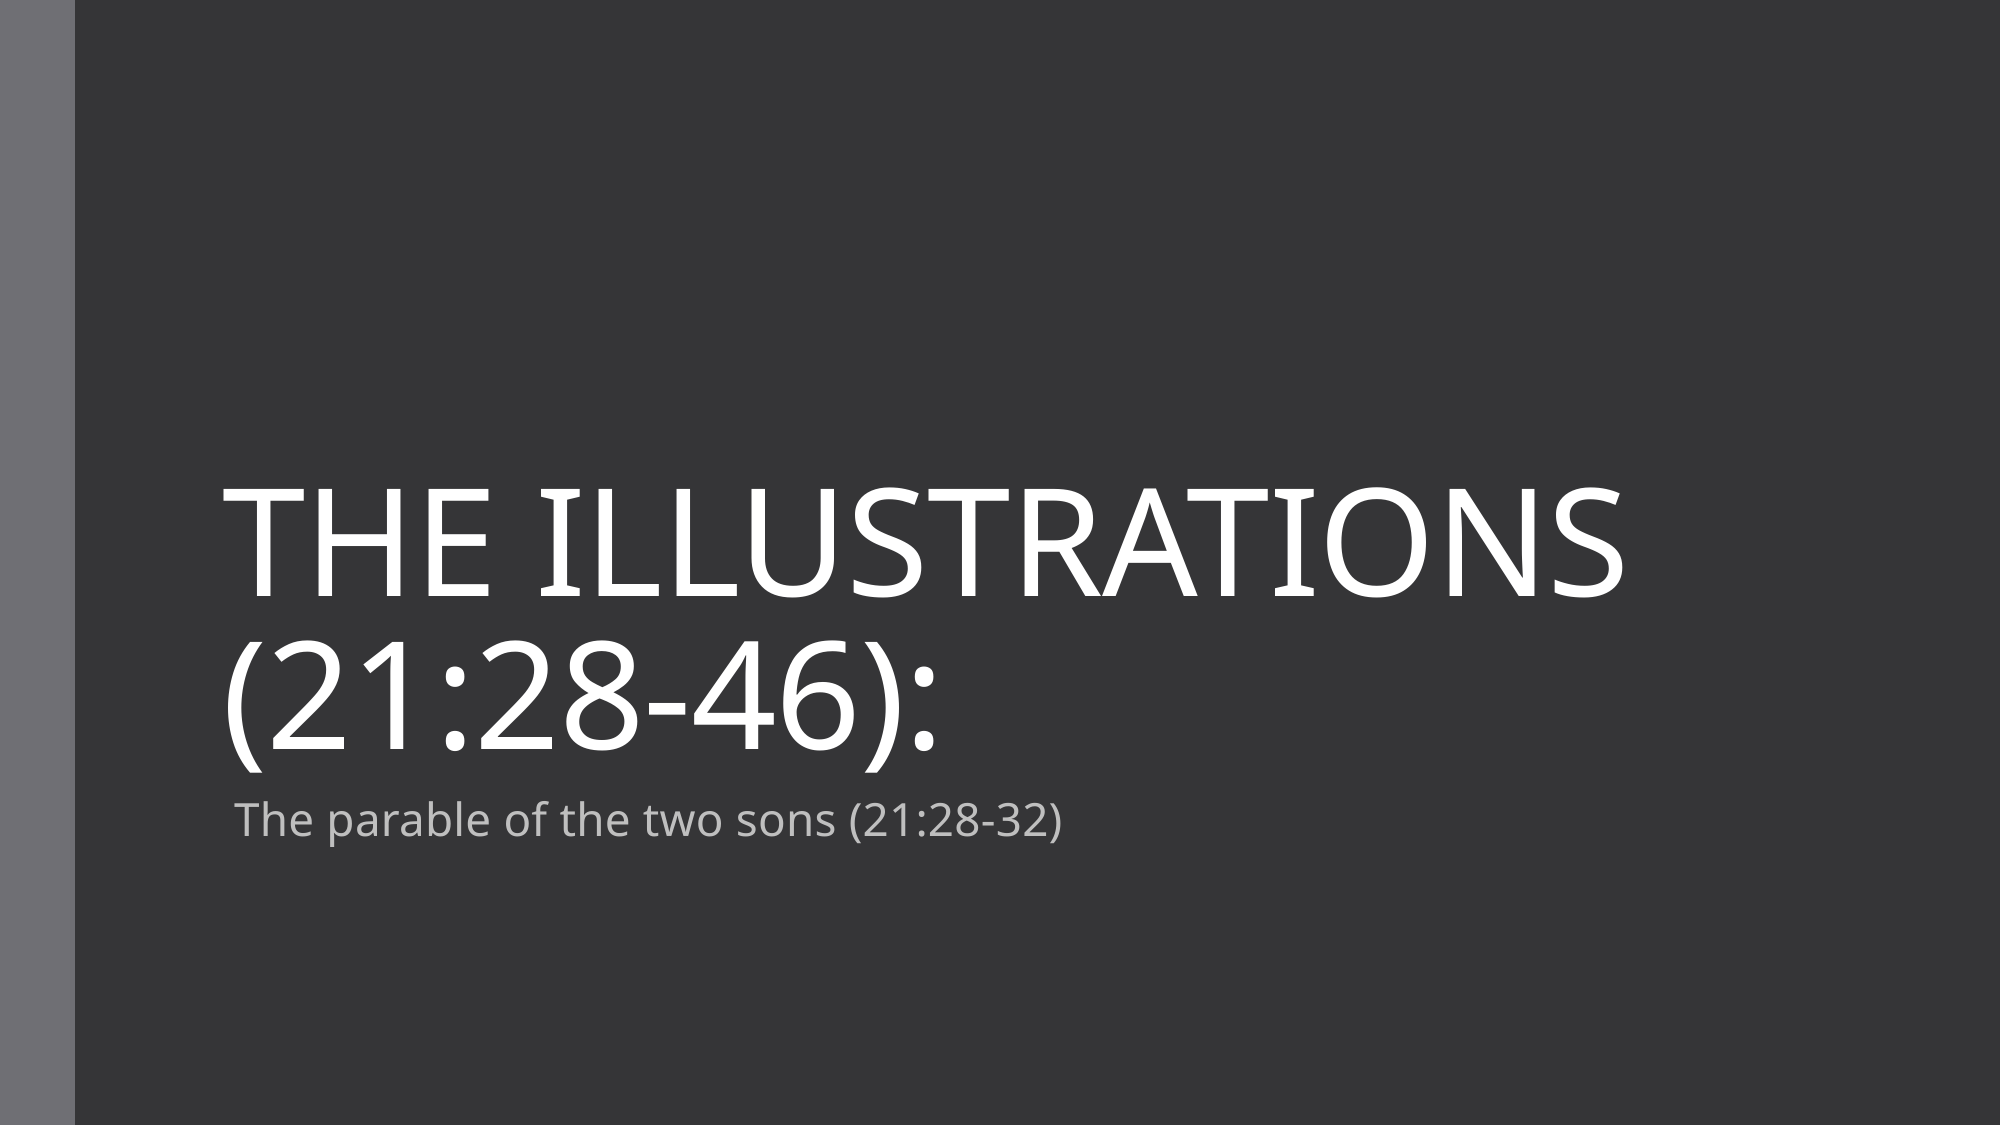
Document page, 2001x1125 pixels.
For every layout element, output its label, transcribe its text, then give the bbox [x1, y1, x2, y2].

title THE ILLUSTRATIONS (21:28-46): [206, 124, 1752, 787]
subtitle The parable of the two sons (21:28-32) [206, 787, 1752, 1066]
